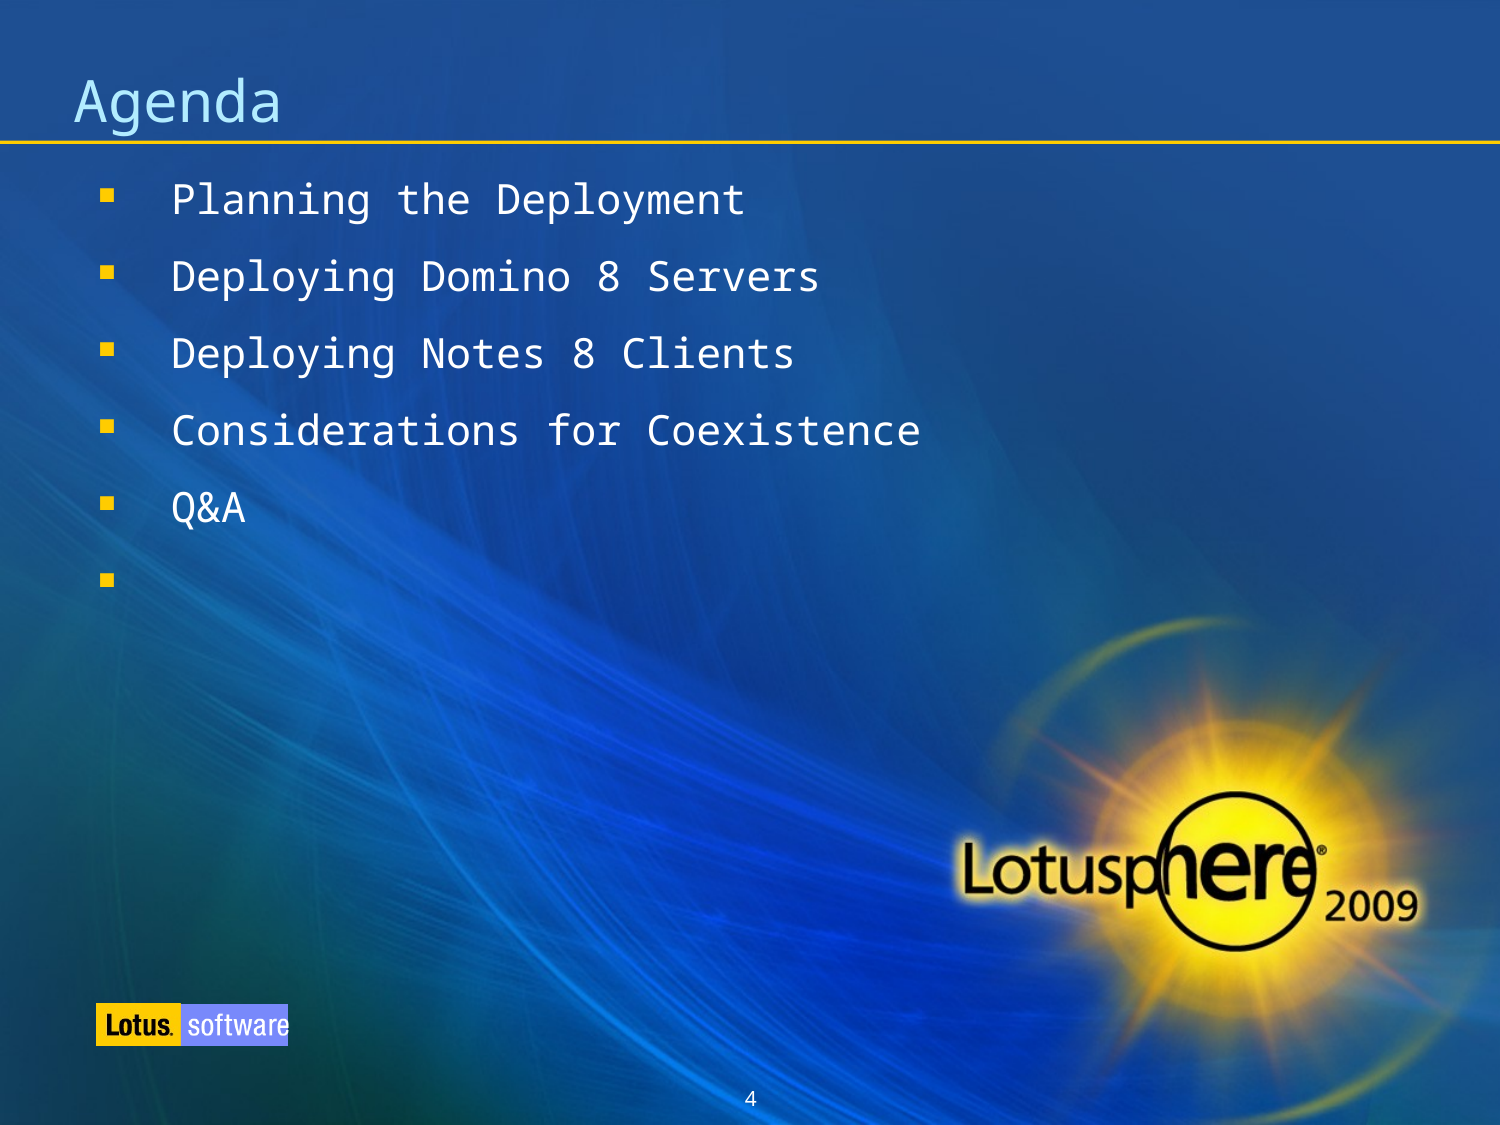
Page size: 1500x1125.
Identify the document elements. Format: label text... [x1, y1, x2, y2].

picture [0, 144, 1500, 1125]
list Planning the Deployment Deploying Domino 8 Servers Deploying Notes 8 Clients Considerations for Coexistence Q&A [100, 171, 1117, 1063]
picture [0, 0, 1500, 140]
title Agenda [73, 54, 1427, 137]
